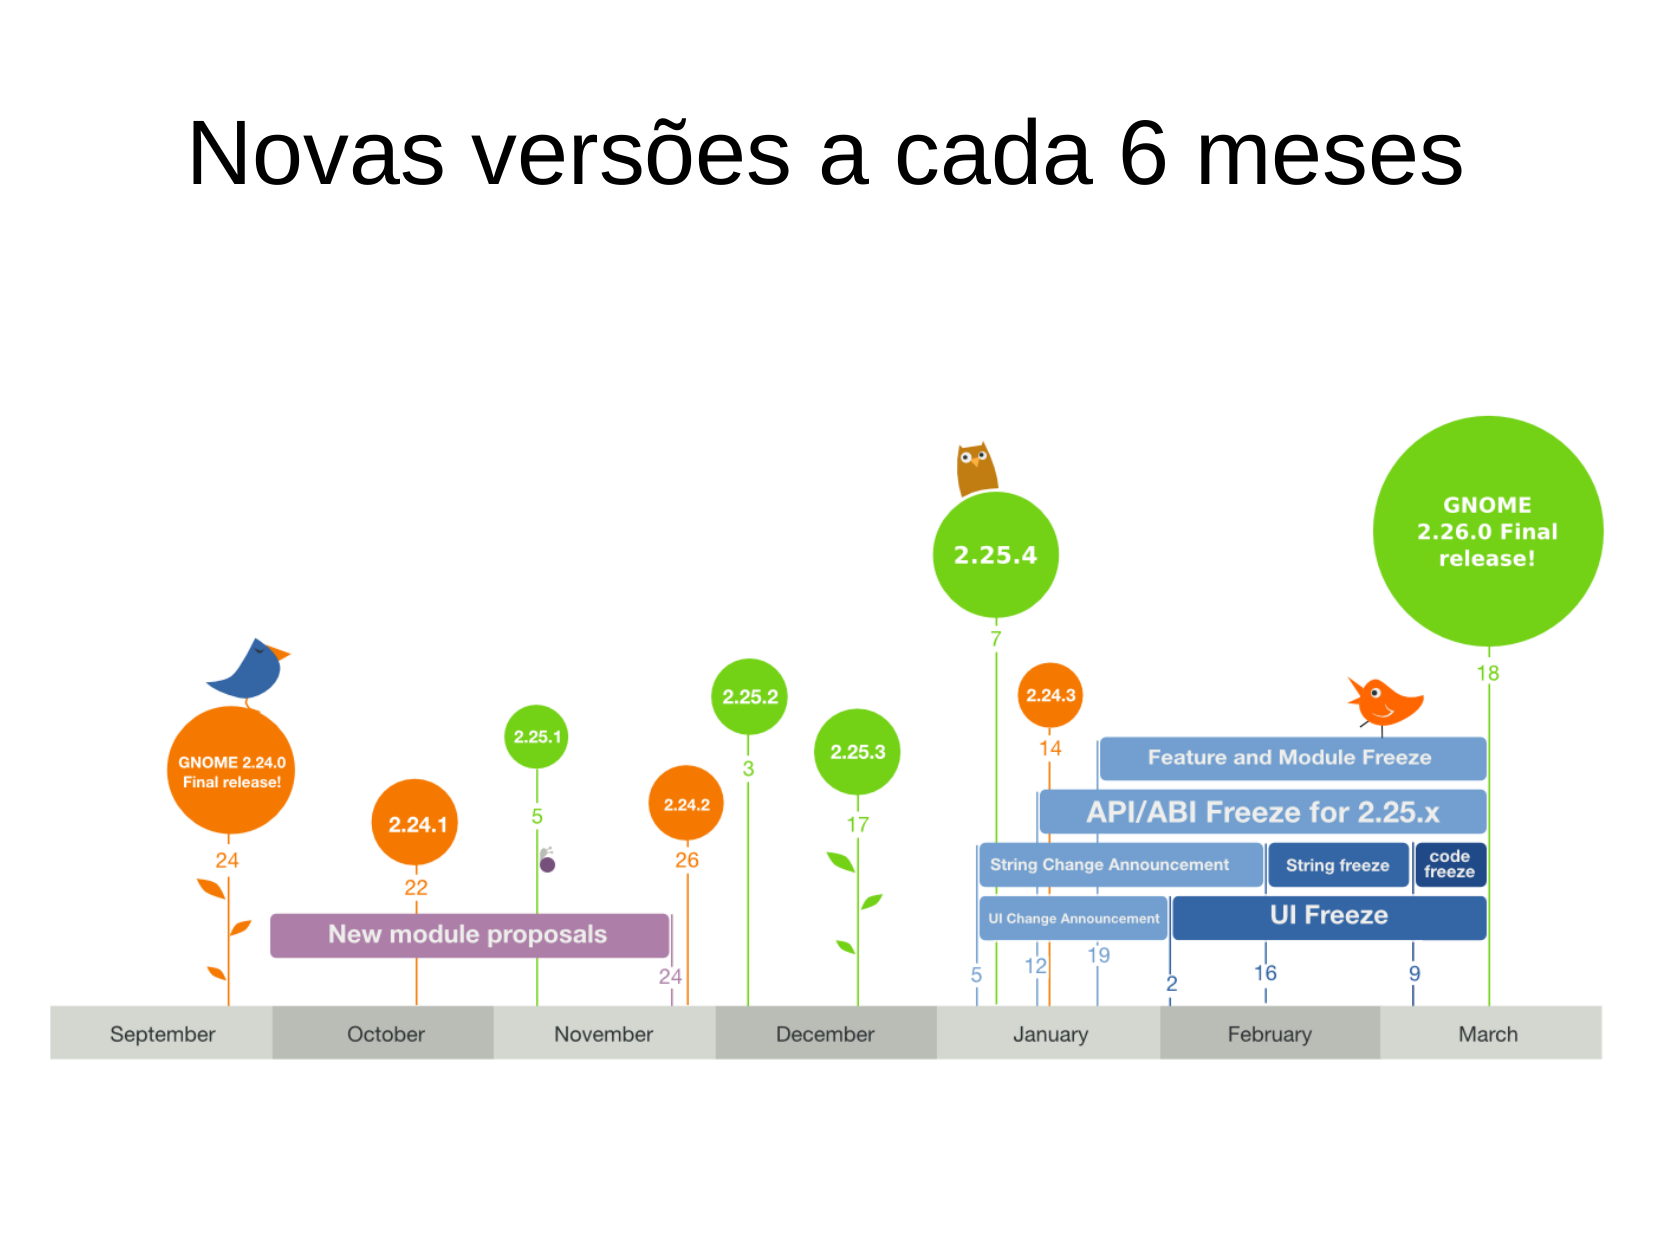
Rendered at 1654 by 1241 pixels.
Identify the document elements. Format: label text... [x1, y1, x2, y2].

title Novas versões a cada 6 meses [82, 56, 1571, 250]
picture [2, 332, 1654, 1101]
